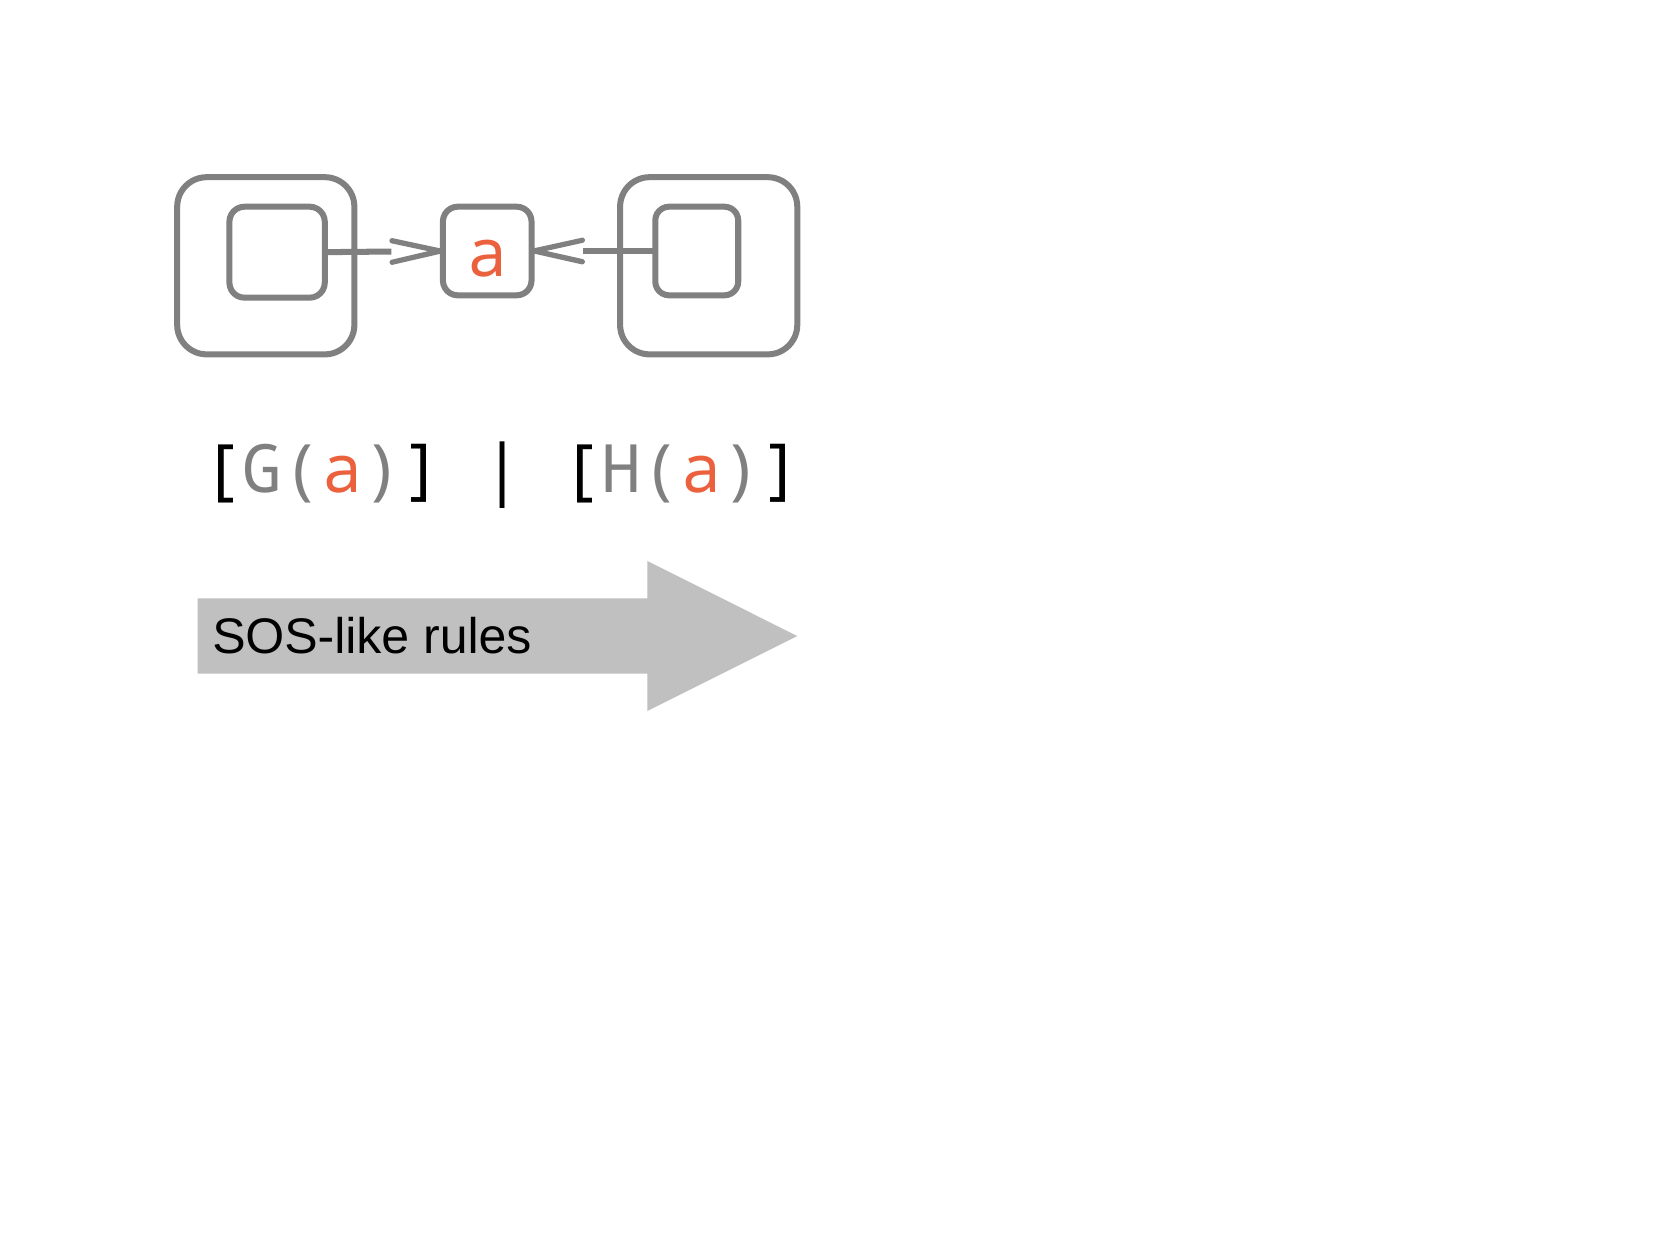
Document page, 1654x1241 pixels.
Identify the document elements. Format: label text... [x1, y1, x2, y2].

text_box a [442, 206, 532, 296]
text_box [G(a)] | [H(a)] [147, 413, 857, 515]
text_box SOS-like rules [197, 560, 798, 712]
